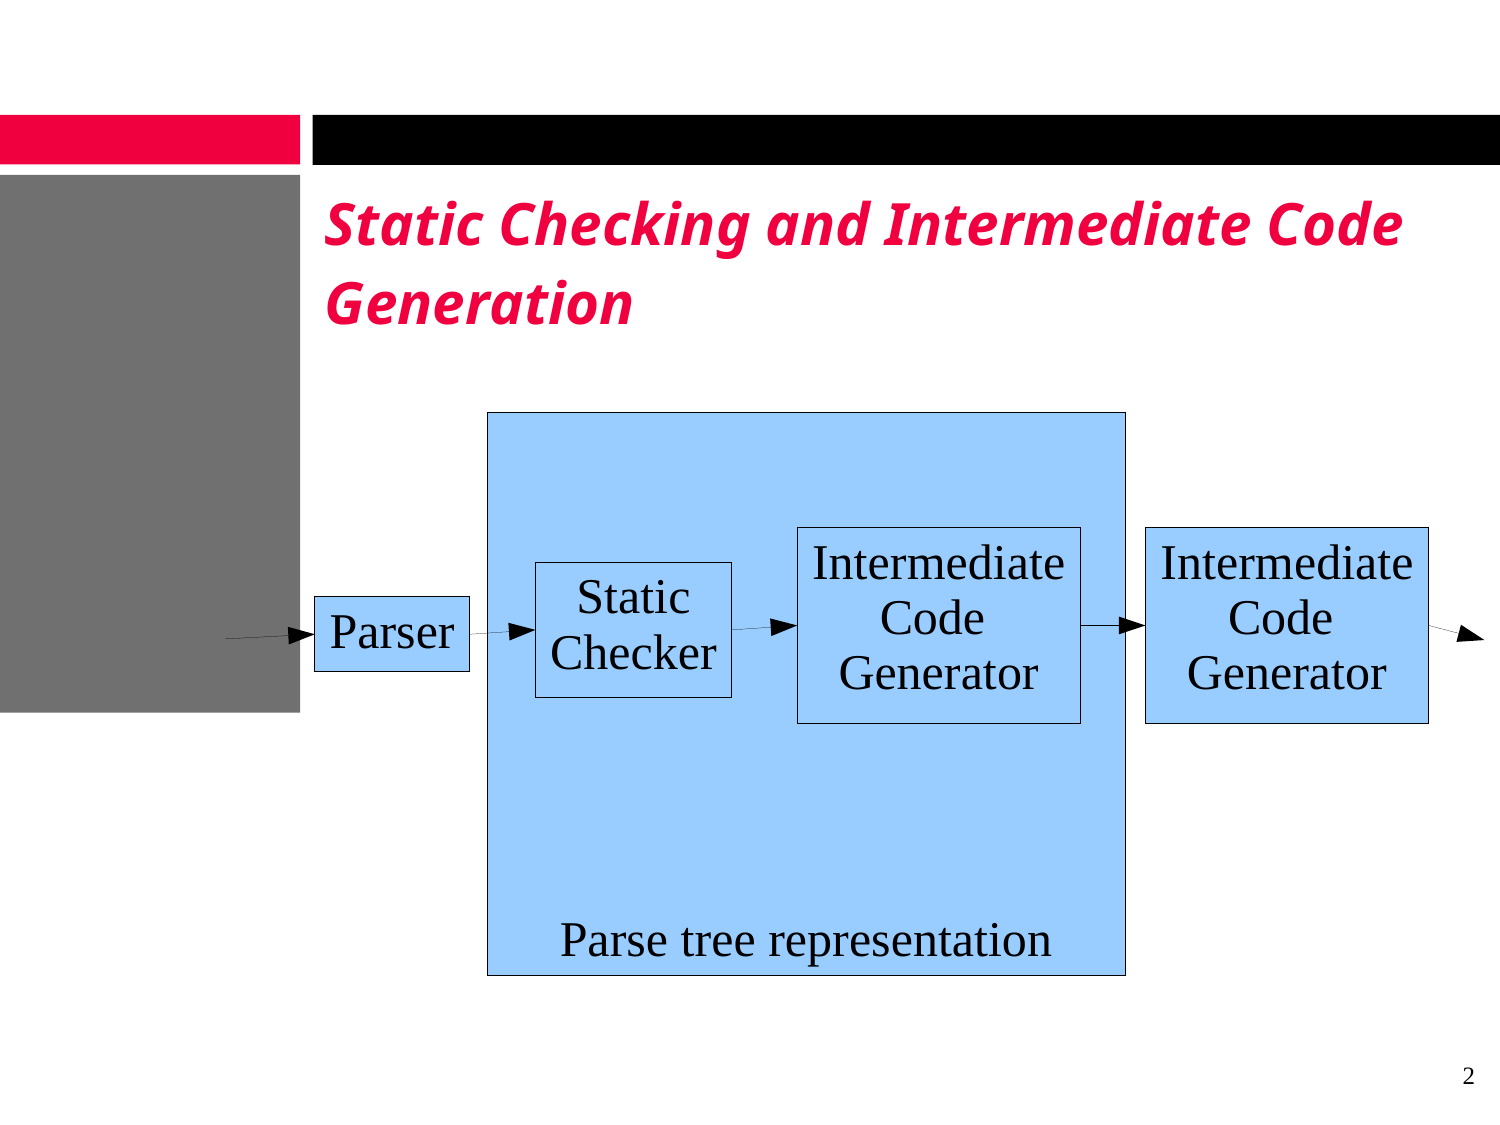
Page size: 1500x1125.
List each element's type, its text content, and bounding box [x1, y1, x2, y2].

text_box Parse tree representation [487, 626, 1126, 976]
text_box Parse tree representation [487, 412, 1126, 632]
title Static Checking and Intermediate Code Generation [324, 187, 1450, 338]
text_box Intermediate Code Generator [1145, 527, 1429, 724]
text_box Parser [314, 596, 470, 672]
text_box Static Checker [535, 562, 732, 698]
text_box Intermediate Code Generator [797, 527, 1081, 724]
